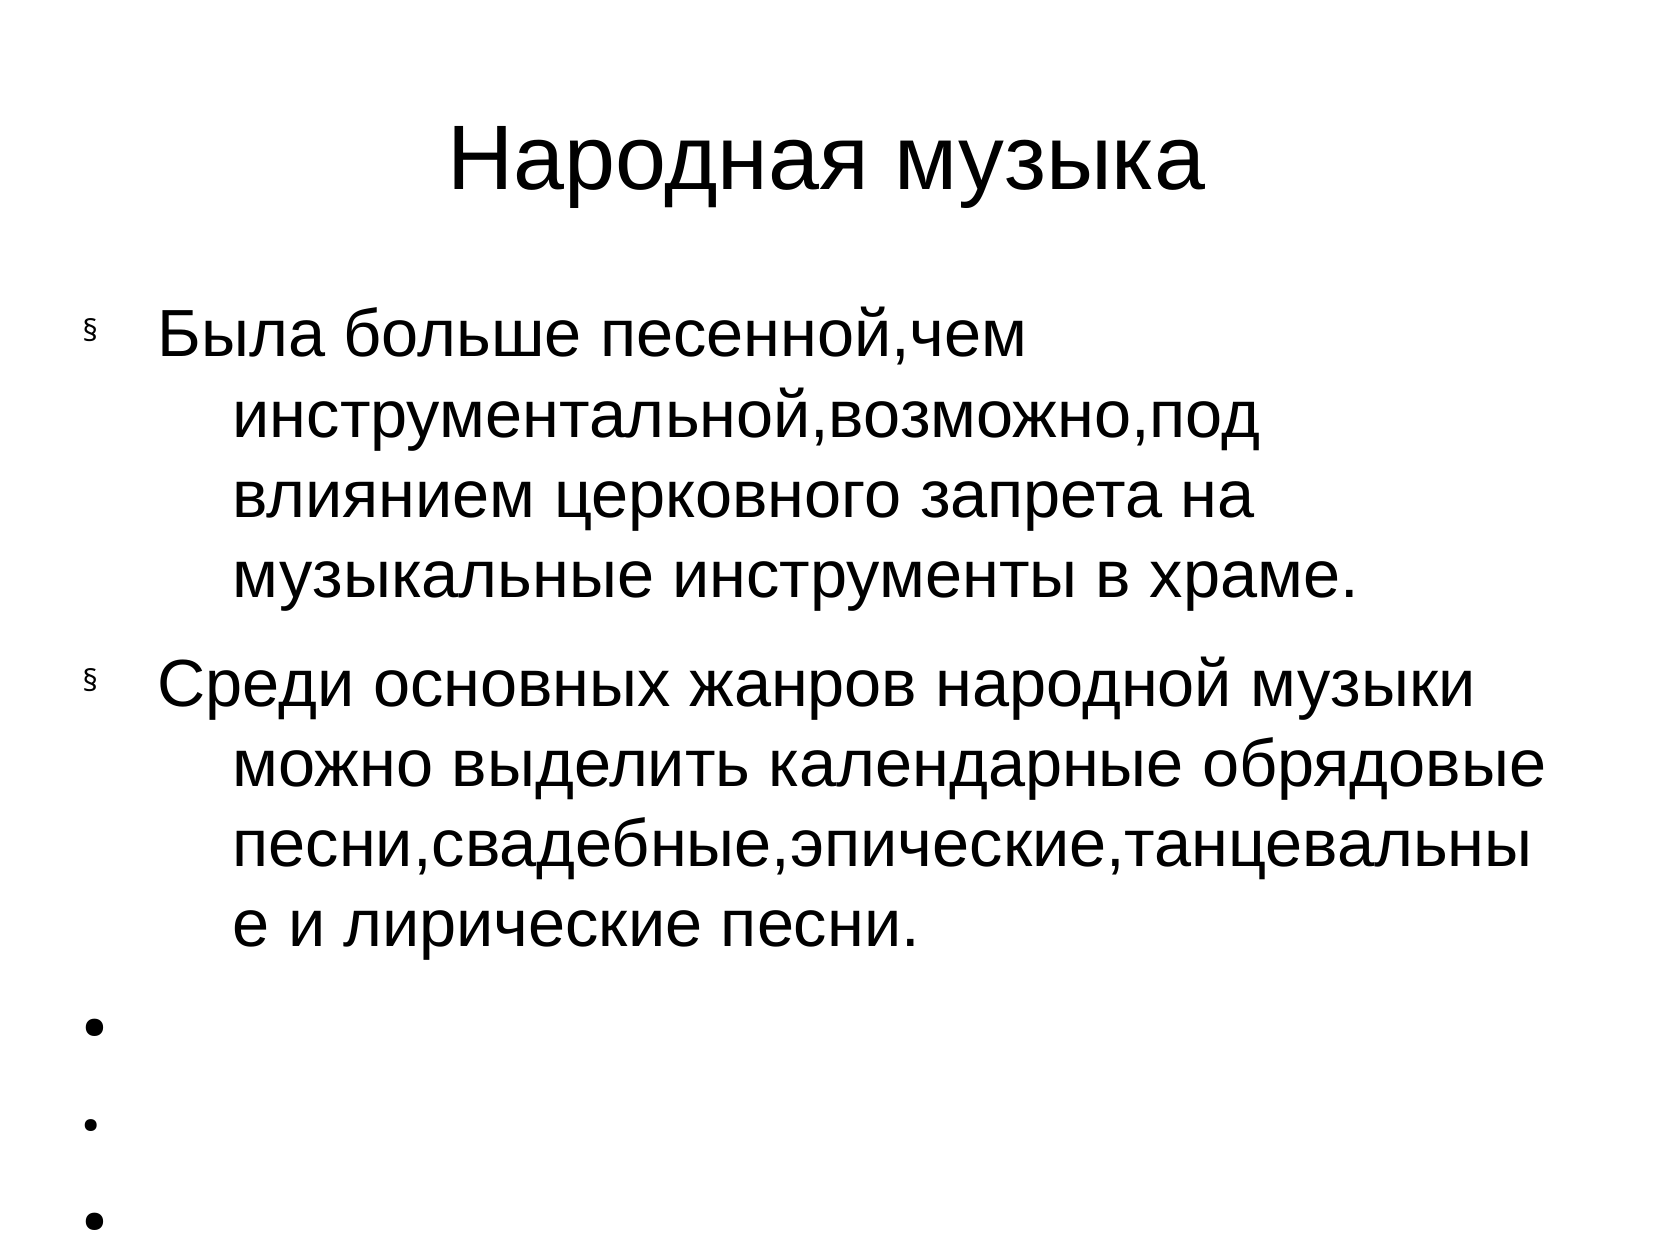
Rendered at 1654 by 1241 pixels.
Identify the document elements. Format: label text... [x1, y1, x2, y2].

list Была больше песенной,чем инструментальной,возможно,под влиянием церковного запрета на музыкальные инструменты в храме. Среди основных жанров народной музыки можно выделить календарные обрядовые песни,свадебные,эпические,танцевальные и лирические песни. [82, 290, 1571, 1173]
title Народная музыка [82, 49, 1571, 257]
